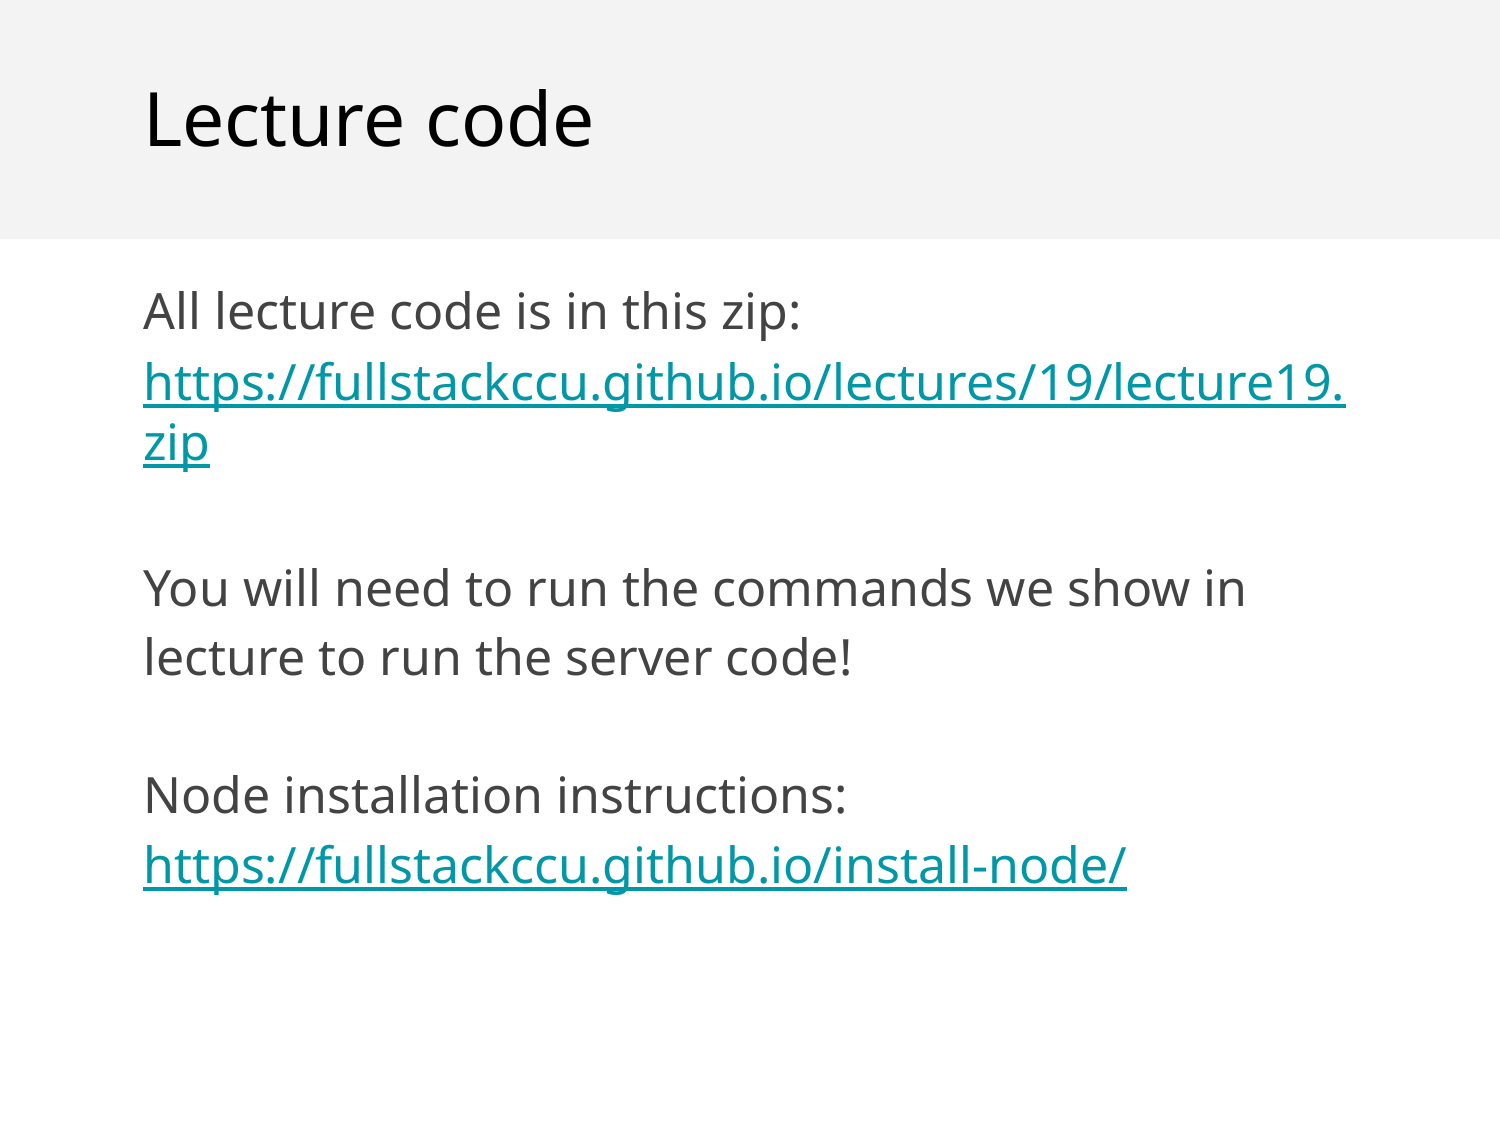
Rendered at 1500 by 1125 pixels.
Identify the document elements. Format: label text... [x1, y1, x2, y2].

title Lecture code [128, 56, 1372, 183]
list All lecture code is in this zip: https://fullstackccu.github.io/lectures/19/lecture19.zip You will need to run the commands we show in lecture to run the server code! Node installation instructions: https://fullstackccu.github.io/install-node/ [128, 255, 1372, 1004]
